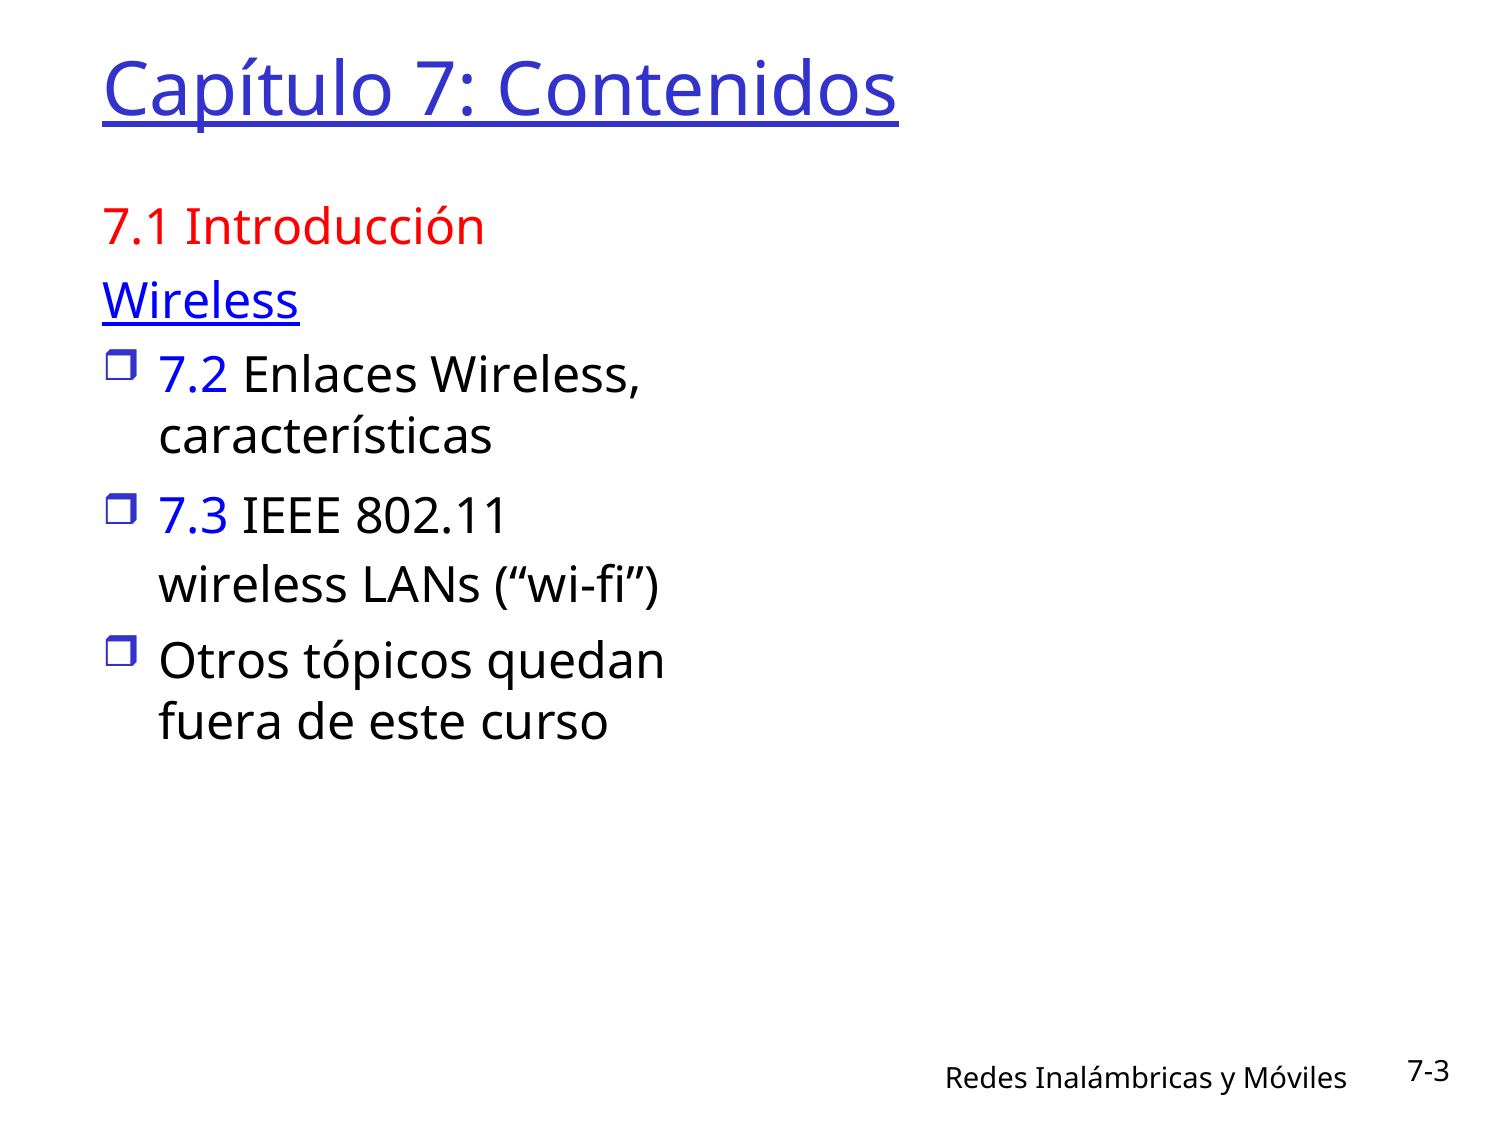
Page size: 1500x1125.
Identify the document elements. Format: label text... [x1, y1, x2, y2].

title Capítulo 7: Contenidos [87, 23, 1363, 150]
list 7.1 Introducción Wireless 7.2 Enlaces Wireless, características 7.3 IEEE 802.11 wireless LANs (“wi-fi”) Otros tópicos quedan fuera de este curso [87, 187, 710, 841]
